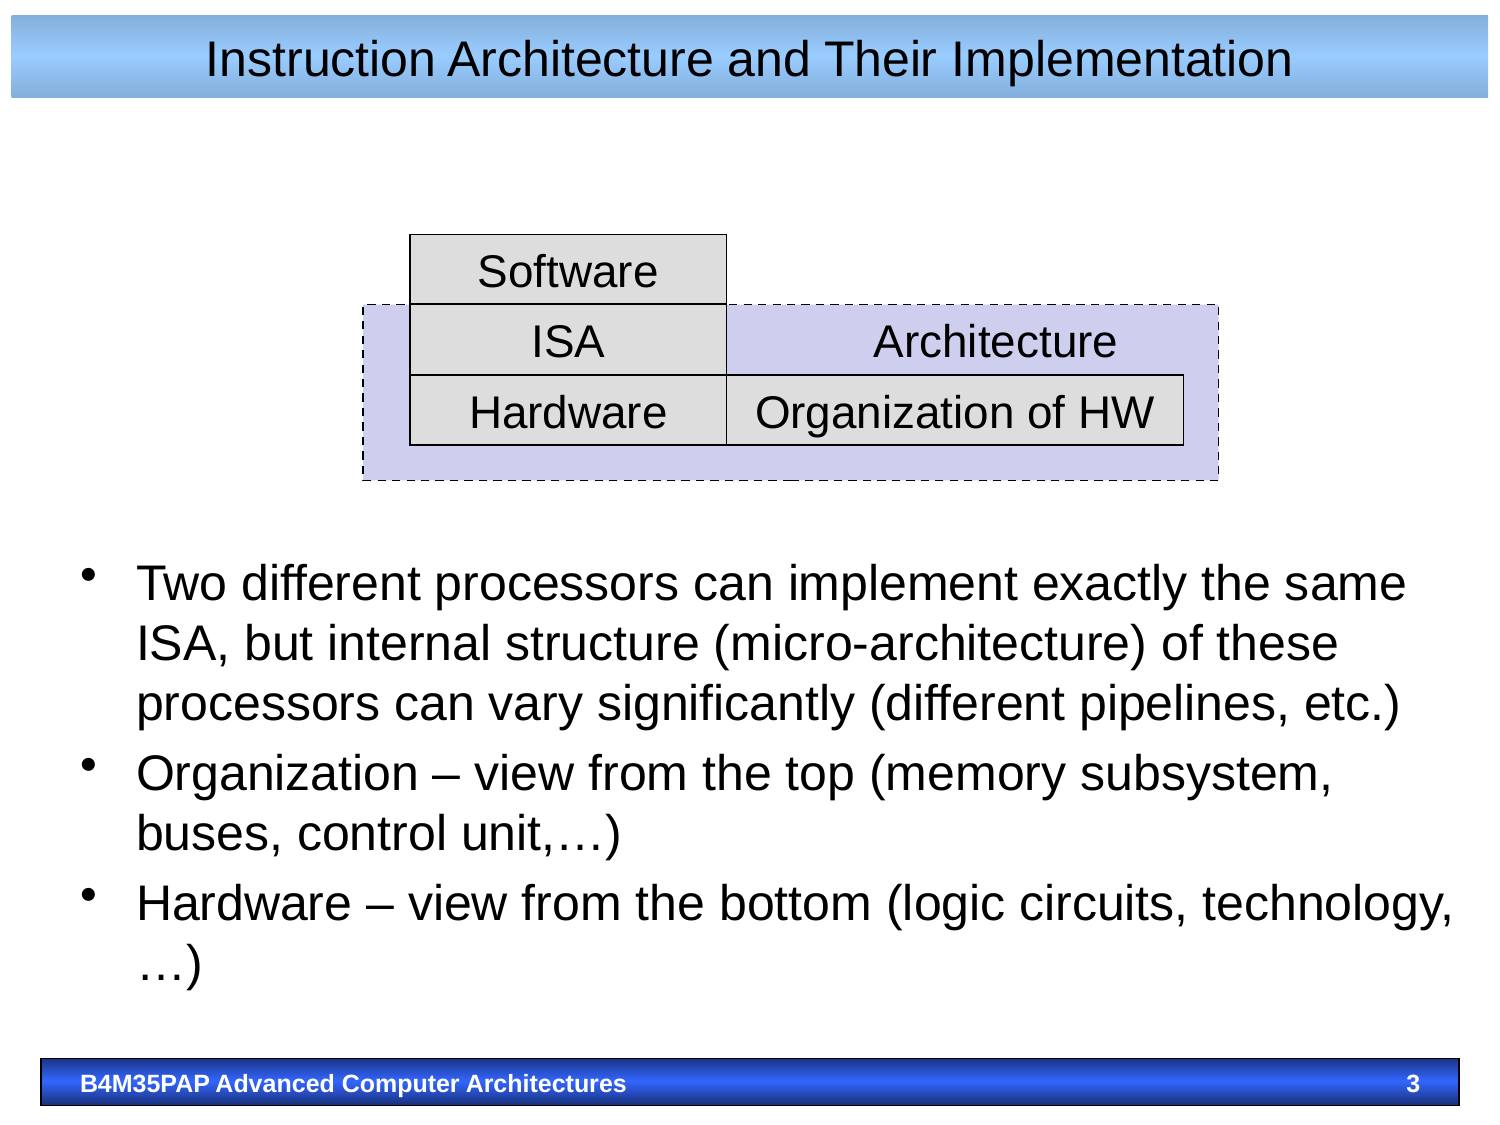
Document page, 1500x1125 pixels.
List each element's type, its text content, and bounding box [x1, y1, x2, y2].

text_box Two different processors can implement exactly the same ISA, but internal structure (micro-architecture) of these processors can vary significantly (different pipelines, etc.) Organization – view from the top (memory subsystem, buses, control unit,…) Hardware – view from the bottom (logic circuits, technology,…) [64, 172, 1471, 1027]
text_box Organization of HW [726, 375, 1184, 445]
title Instruction Architecture and Their Implementation [11, 15, 1489, 98]
text_box Hardware [410, 375, 726, 445]
text_box Architecture [831, 304, 1161, 375]
text_box [363, 304, 1219, 481]
text_box [727, 304, 831, 375]
text_box Software [410, 234, 727, 304]
text_box ISA [410, 304, 727, 375]
